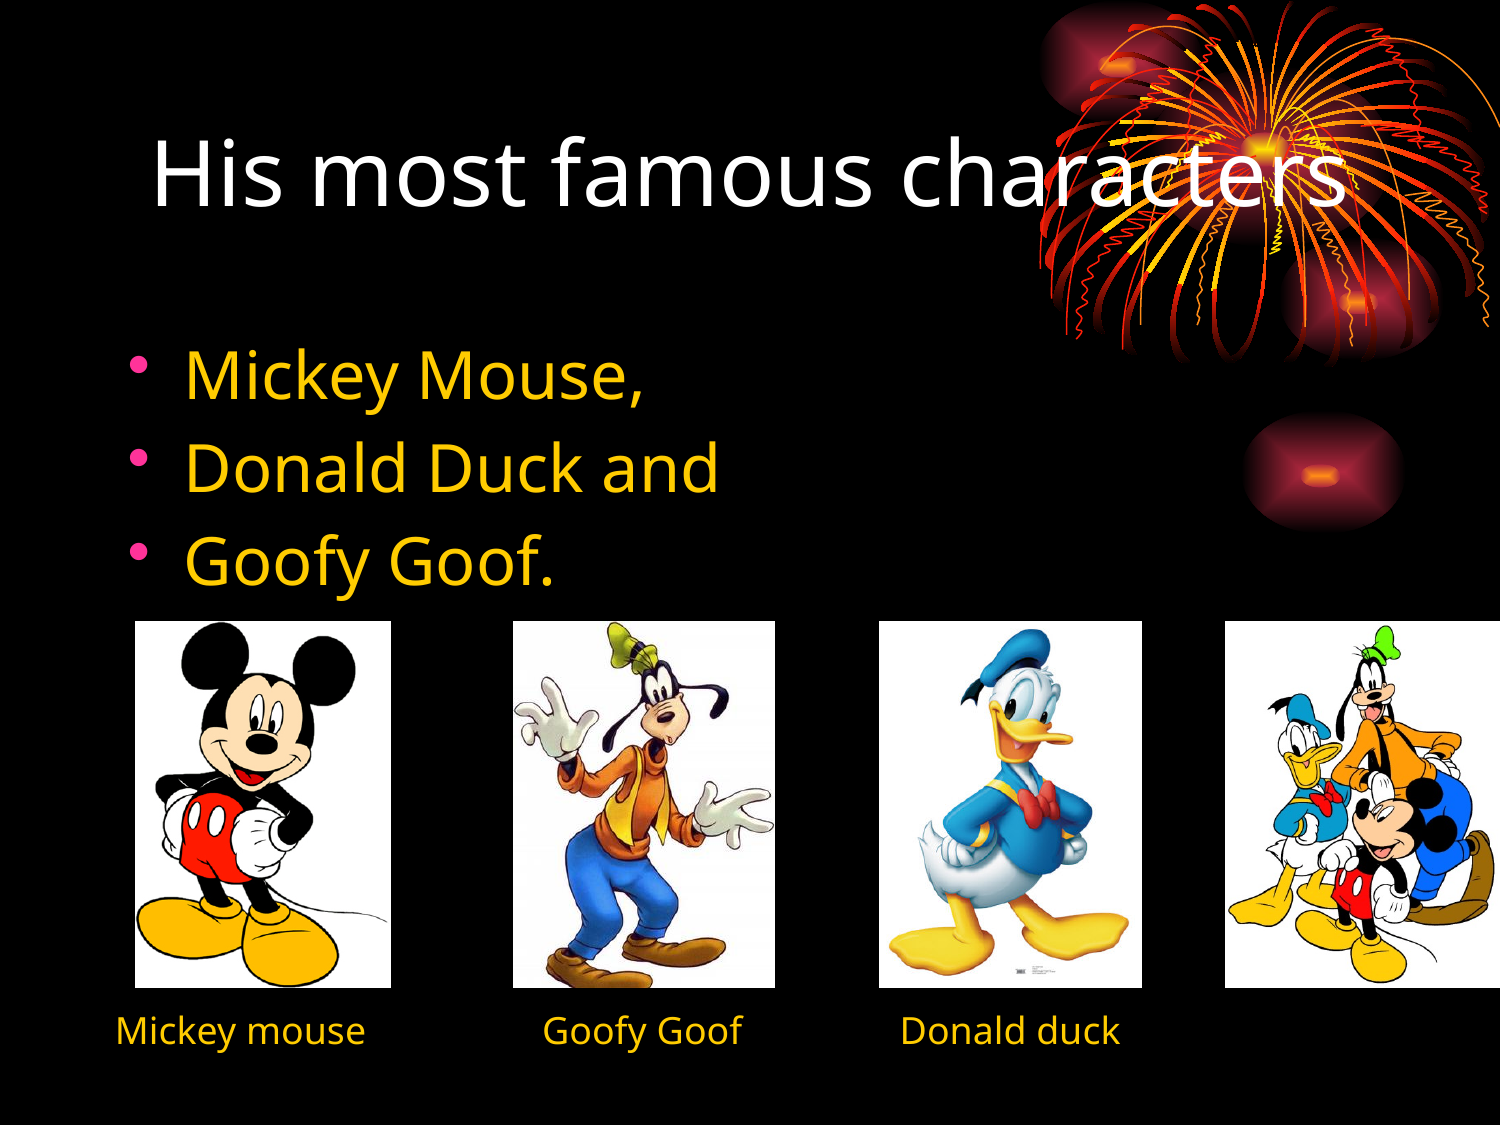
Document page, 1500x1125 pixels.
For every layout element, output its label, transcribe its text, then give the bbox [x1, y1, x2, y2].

list Mickey Mouse, Donald Duck and Goofy Goof. [112, 324, 1388, 1000]
title His most famous characters [112, 49, 1388, 290]
picture [135, 621, 391, 988]
picture [513, 621, 775, 988]
picture [879, 621, 1142, 988]
text_box Goofy Goof [527, 999, 758, 1060]
text_box Donald duck [884, 999, 1136, 1060]
text_box Mickey mouse [100, 999, 467, 1060]
picture [1225, 621, 1500, 988]
